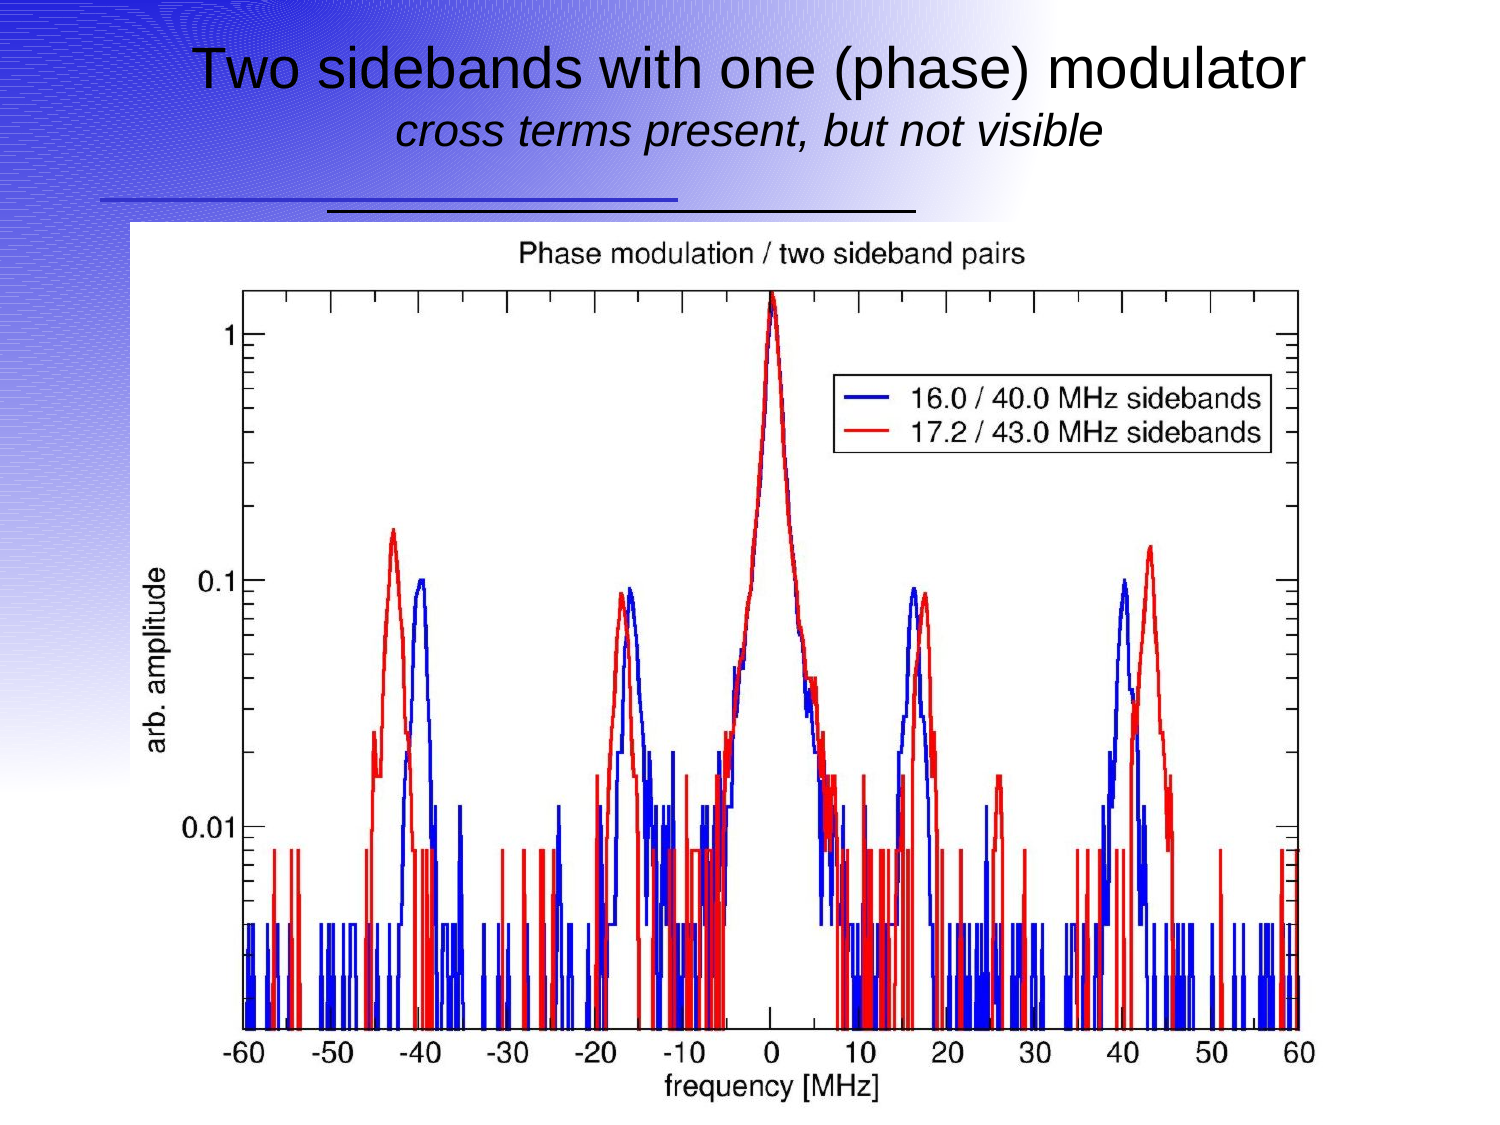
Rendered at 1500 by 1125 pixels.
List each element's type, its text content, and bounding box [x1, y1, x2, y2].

title Two sidebands with one (phase) modulator cross terms present, but not visible [112, 24, 1388, 163]
picture [130, 222, 1331, 1114]
